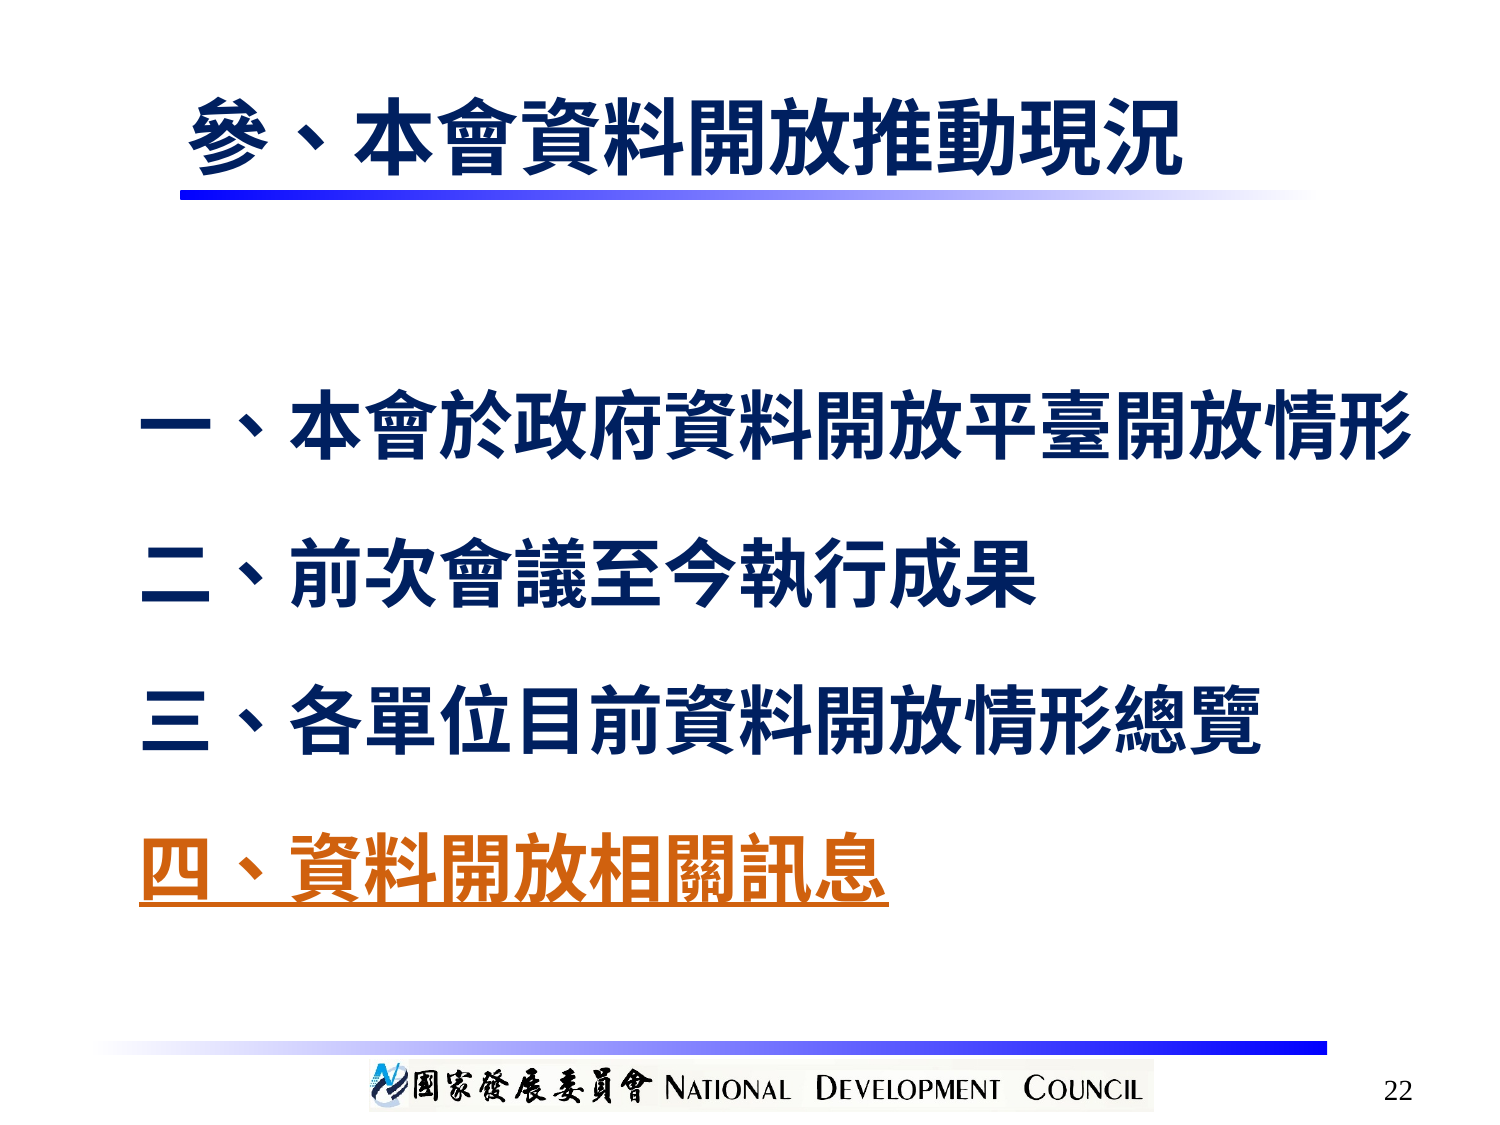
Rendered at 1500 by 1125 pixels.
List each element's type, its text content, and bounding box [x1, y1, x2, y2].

text_box 22 [1368, 1063, 1485, 1100]
text_box [0, 763, 204, 1012]
text_box 一、本會於政府資料開放平臺開放情形 二、前次會議至今執行成果 三、各單位目前資料開放情形總覽 四、資料開放相關訊息 [123, 326, 1457, 929]
text_box 參、本會資料開放推動現況 [171, 78, 1329, 197]
